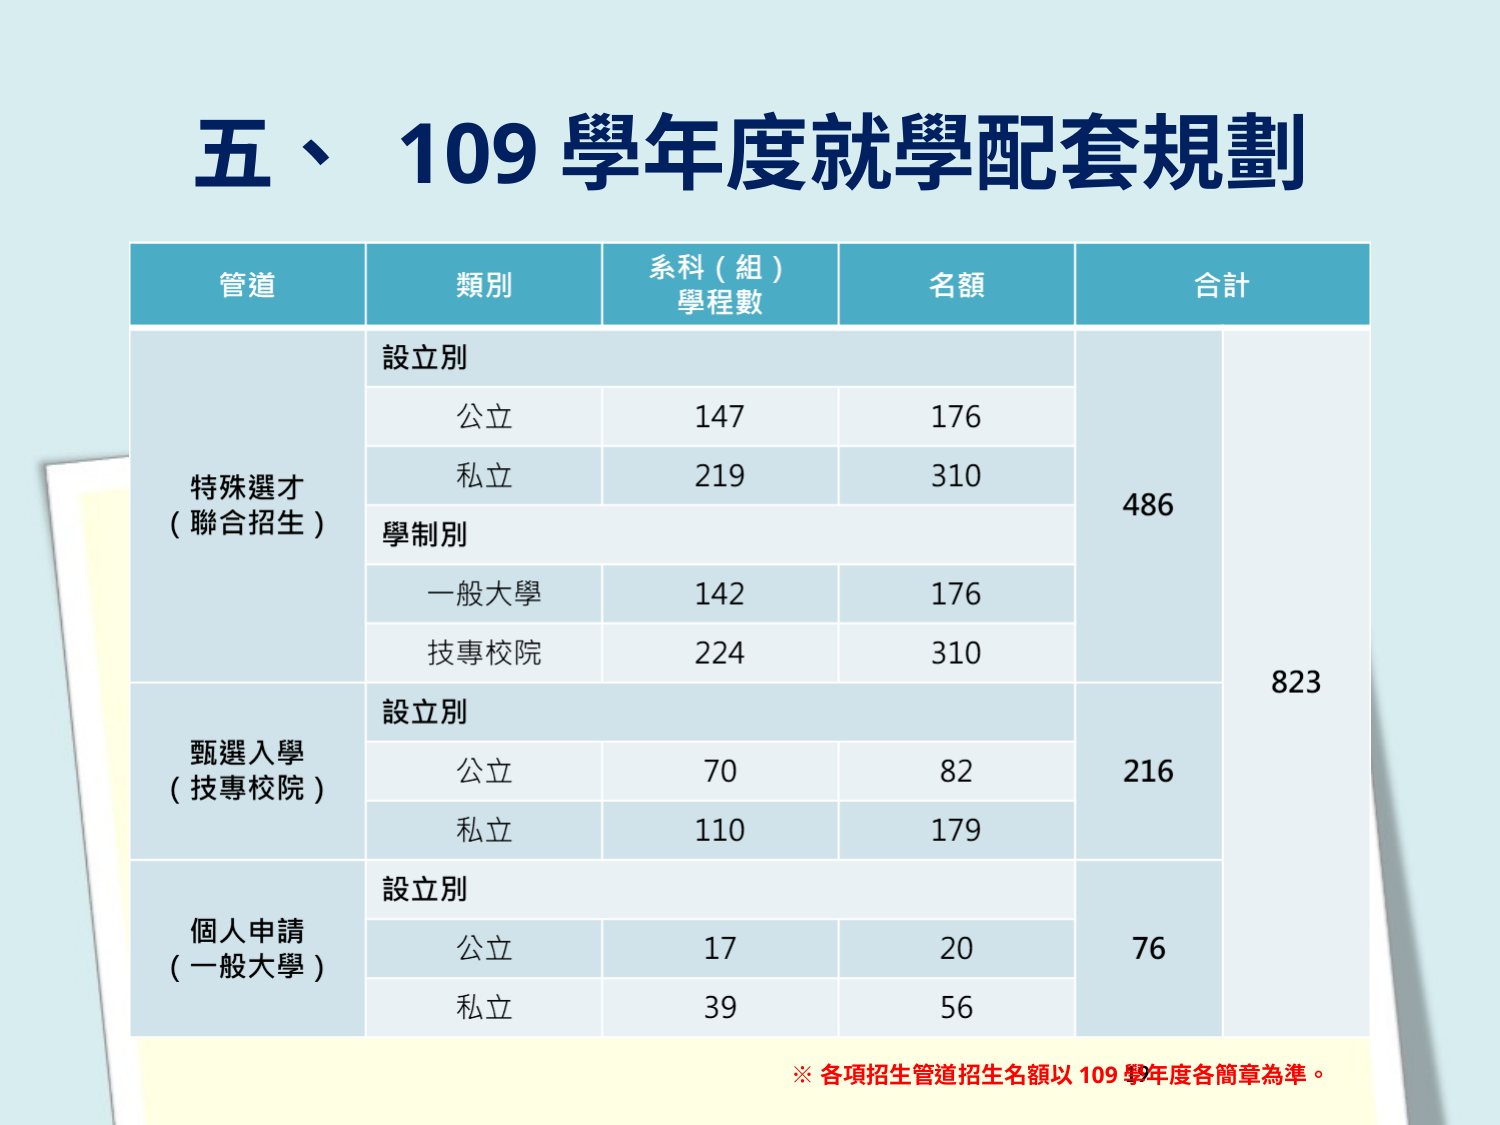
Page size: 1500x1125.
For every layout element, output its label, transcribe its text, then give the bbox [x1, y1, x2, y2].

text_box 19 [1109, 1042, 1460, 1103]
text_box ※各項招生管道招生名額以109學年度各簡章為準。 [777, 1053, 1367, 1096]
text_box 五、 109學年度就學配套規劃 [0, 92, 1500, 188]
picture [129, 242, 1371, 1043]
